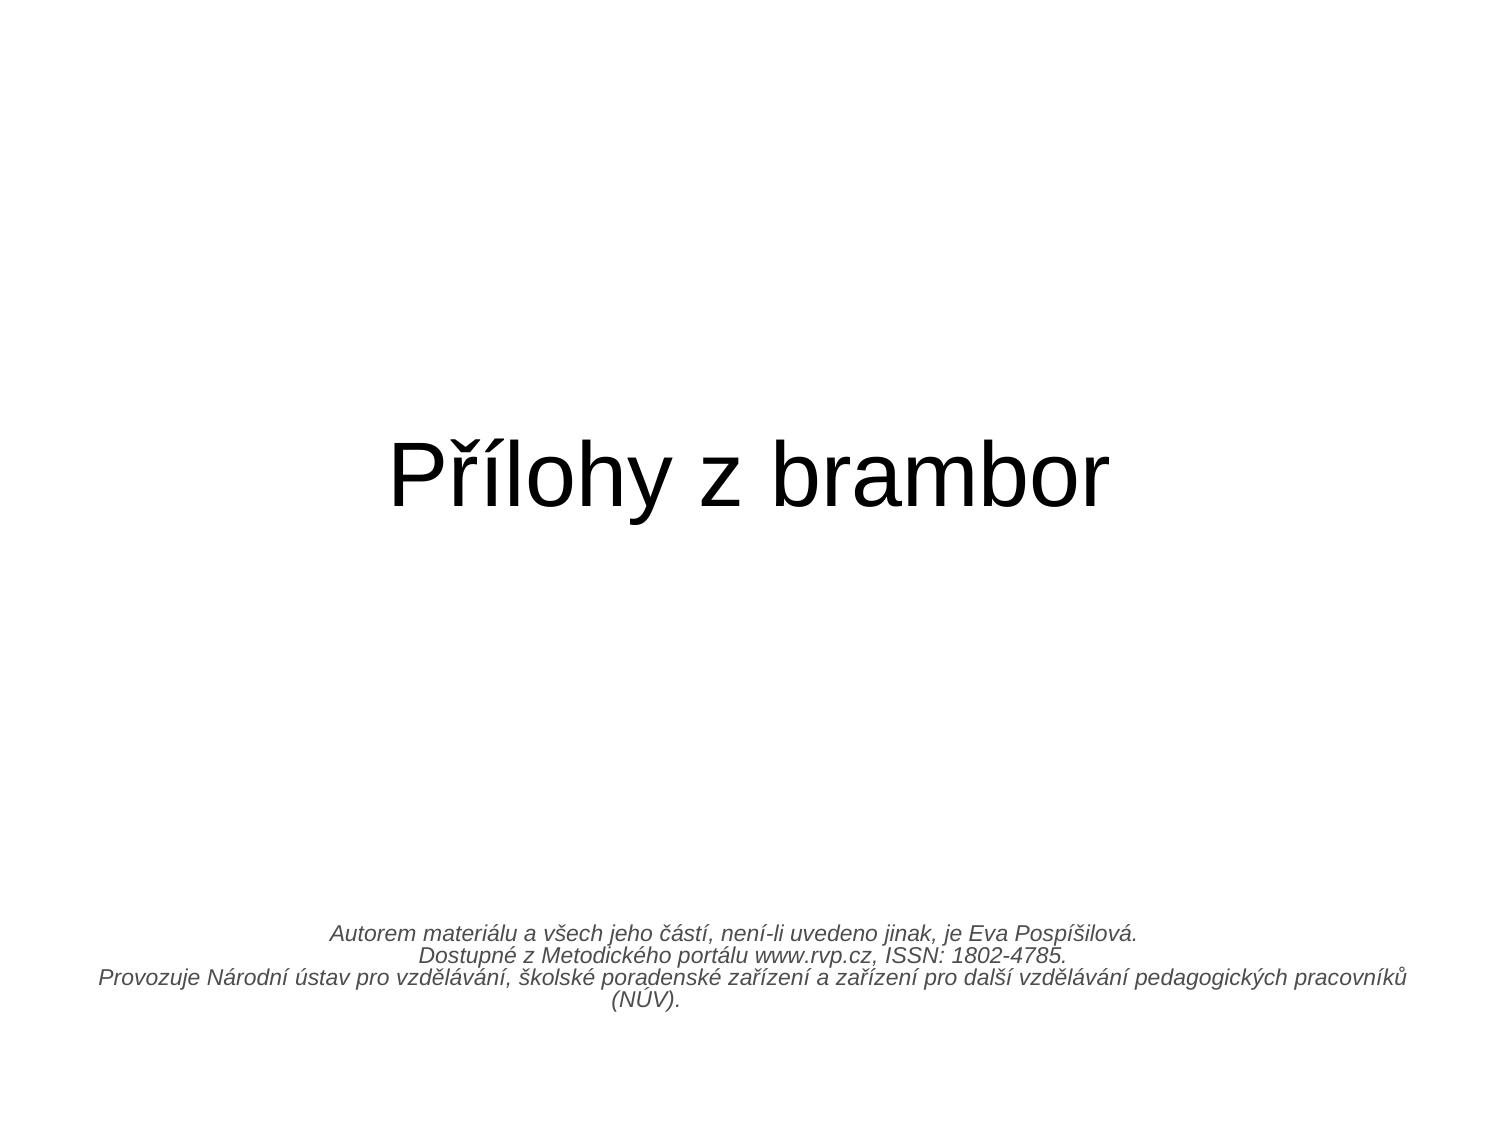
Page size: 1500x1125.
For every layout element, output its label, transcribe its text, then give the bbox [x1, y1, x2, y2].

title Přílohy z brambor [112, 349, 1388, 591]
text_box Autorem materiálu a všech jeho částí, není-li uvedeno jinak, je Eva Pospíšilová. Dostupné z Metodického portálu www.rvp.cz, ISSN: 1802-4785. Provozuje Národní ústav pro vzdělávání, školské poradenské zařízení a zařízení pro další vzdělávání pedagogických pracovníků (NÚV). [0, 916, 1447, 1059]
